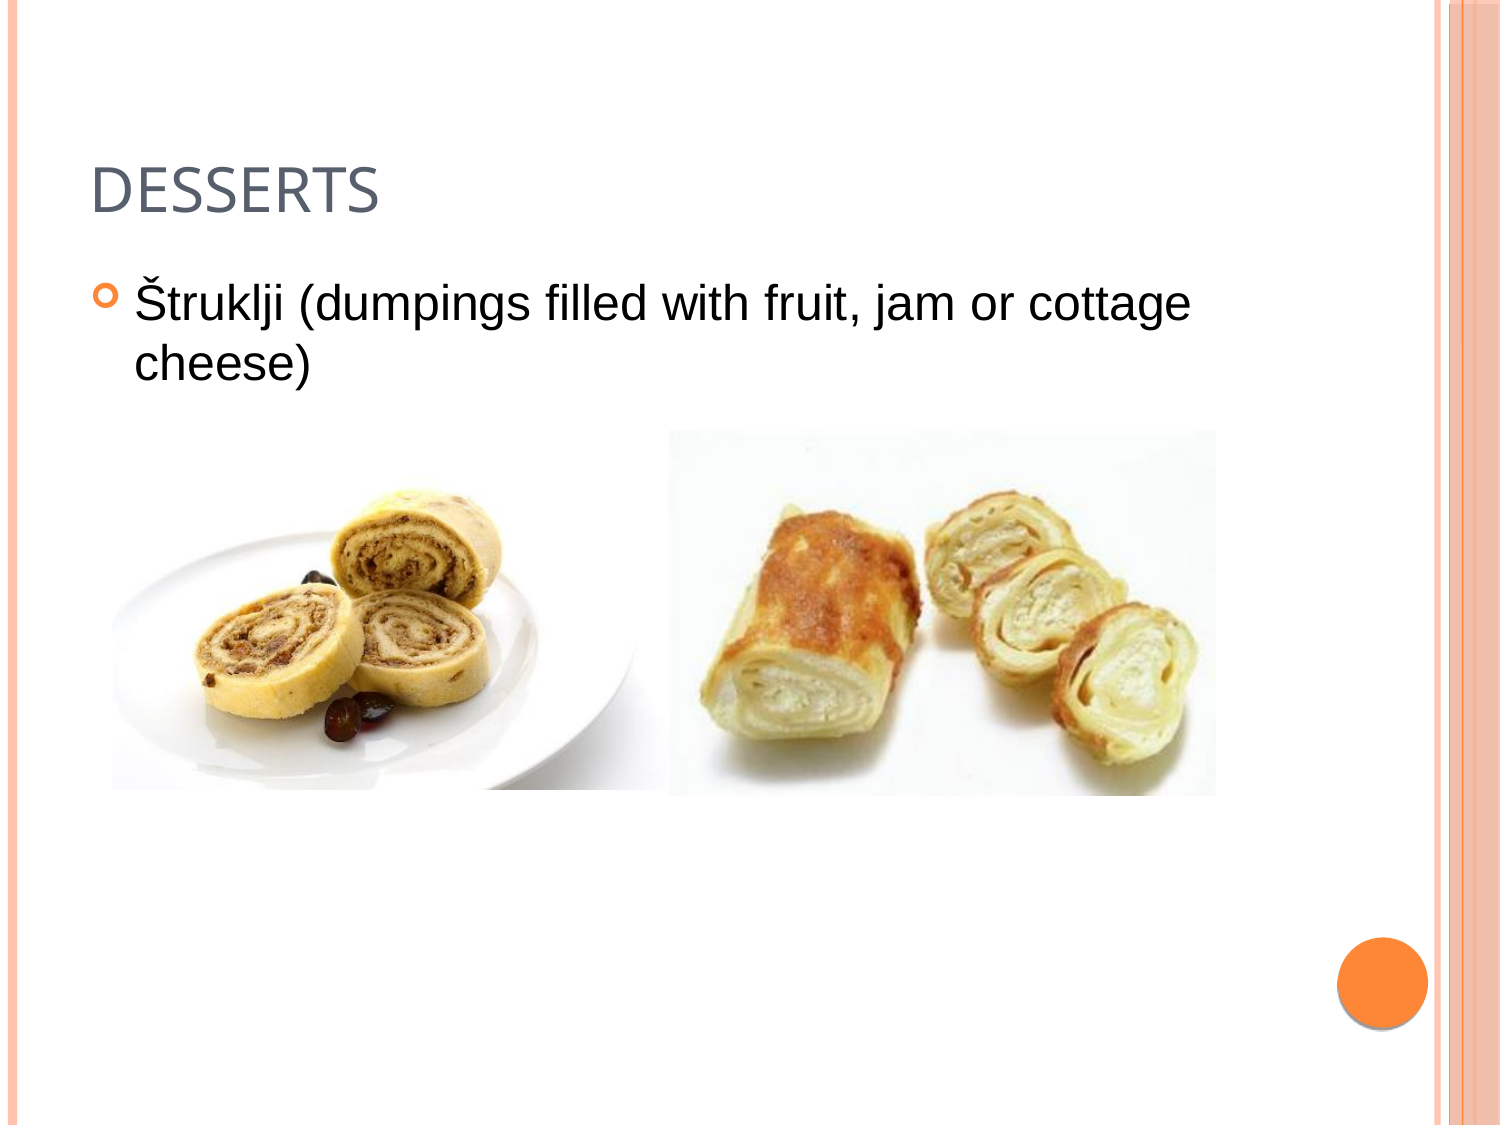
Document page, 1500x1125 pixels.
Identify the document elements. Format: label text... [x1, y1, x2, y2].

title DESSERTS [75, 45, 1300, 233]
picture [112, 420, 1216, 796]
list Štruklji (dumpings filled with fruit, jam or cottage cheese) [75, 262, 1300, 1062]
